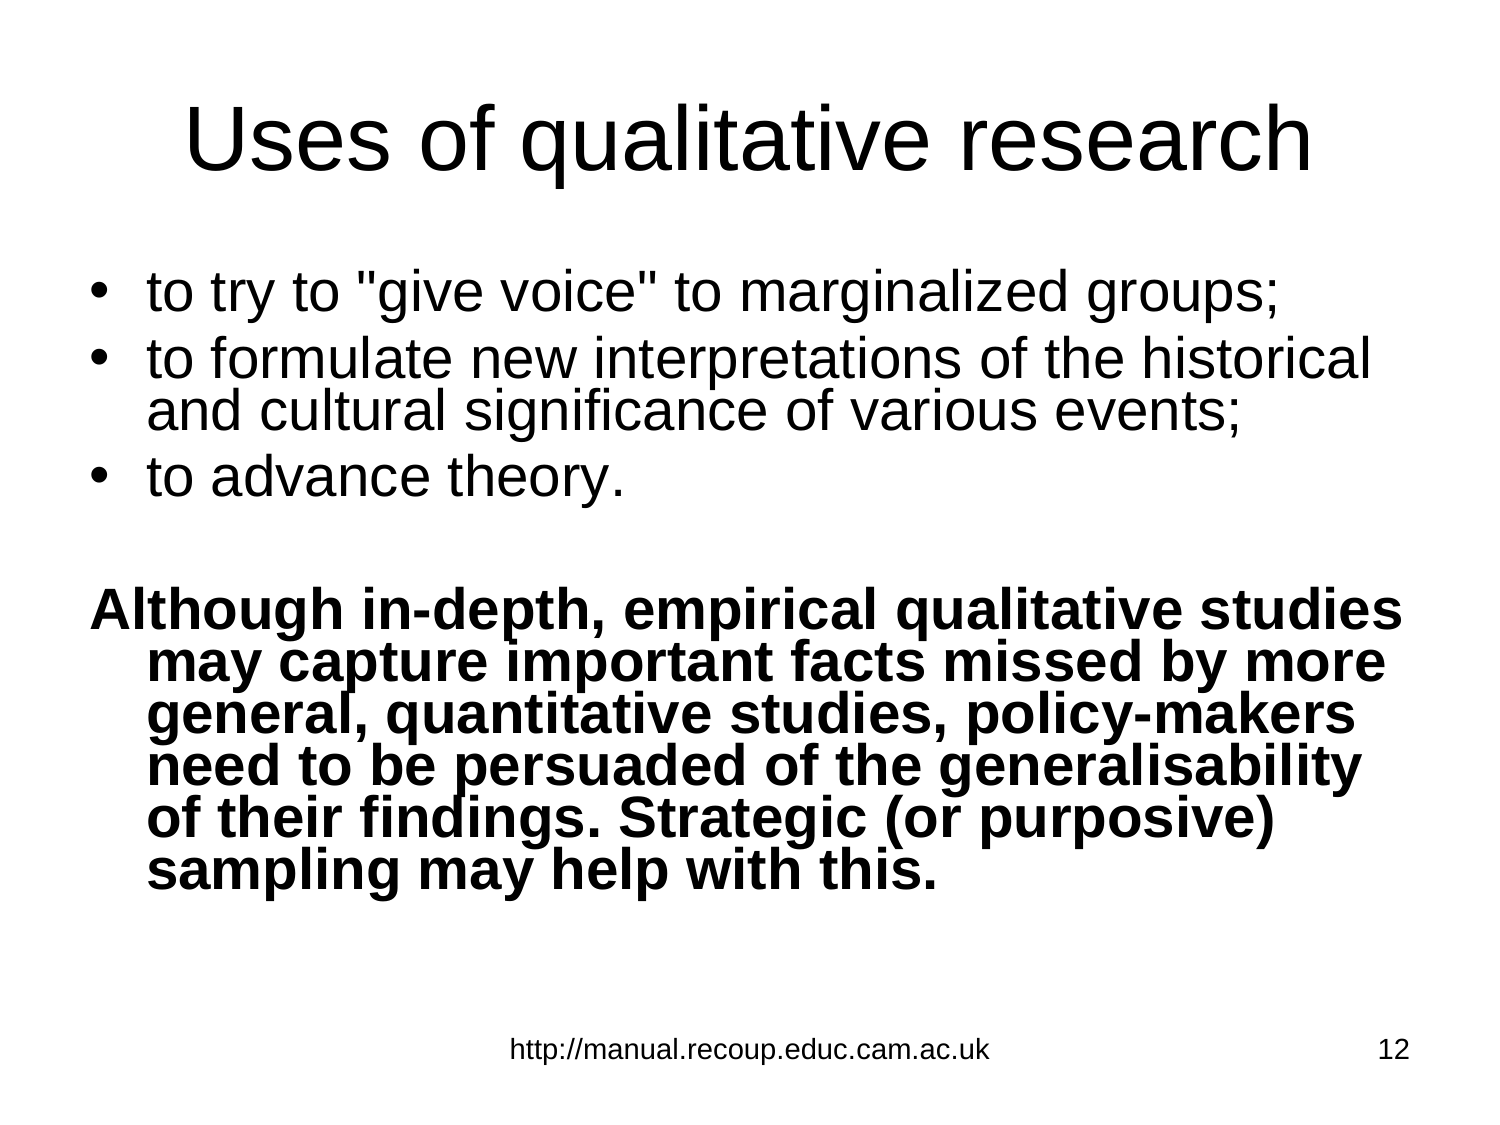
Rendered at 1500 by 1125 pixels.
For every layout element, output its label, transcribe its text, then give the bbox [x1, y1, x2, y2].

title Uses of qualitative research [75, 45, 1426, 233]
list to try to "give voice" to marginalized groups; to formulate new interpretations of the historical and cultural significance of various events; to advance theory. Although in-depth, empirical qualitative studies may capture important facts missed by more general, quantitative studies, policy-makers need to be persuaded of the generalisability of their findings. Strategic (or purposive) sampling may help with this. [75, 262, 1426, 1093]
